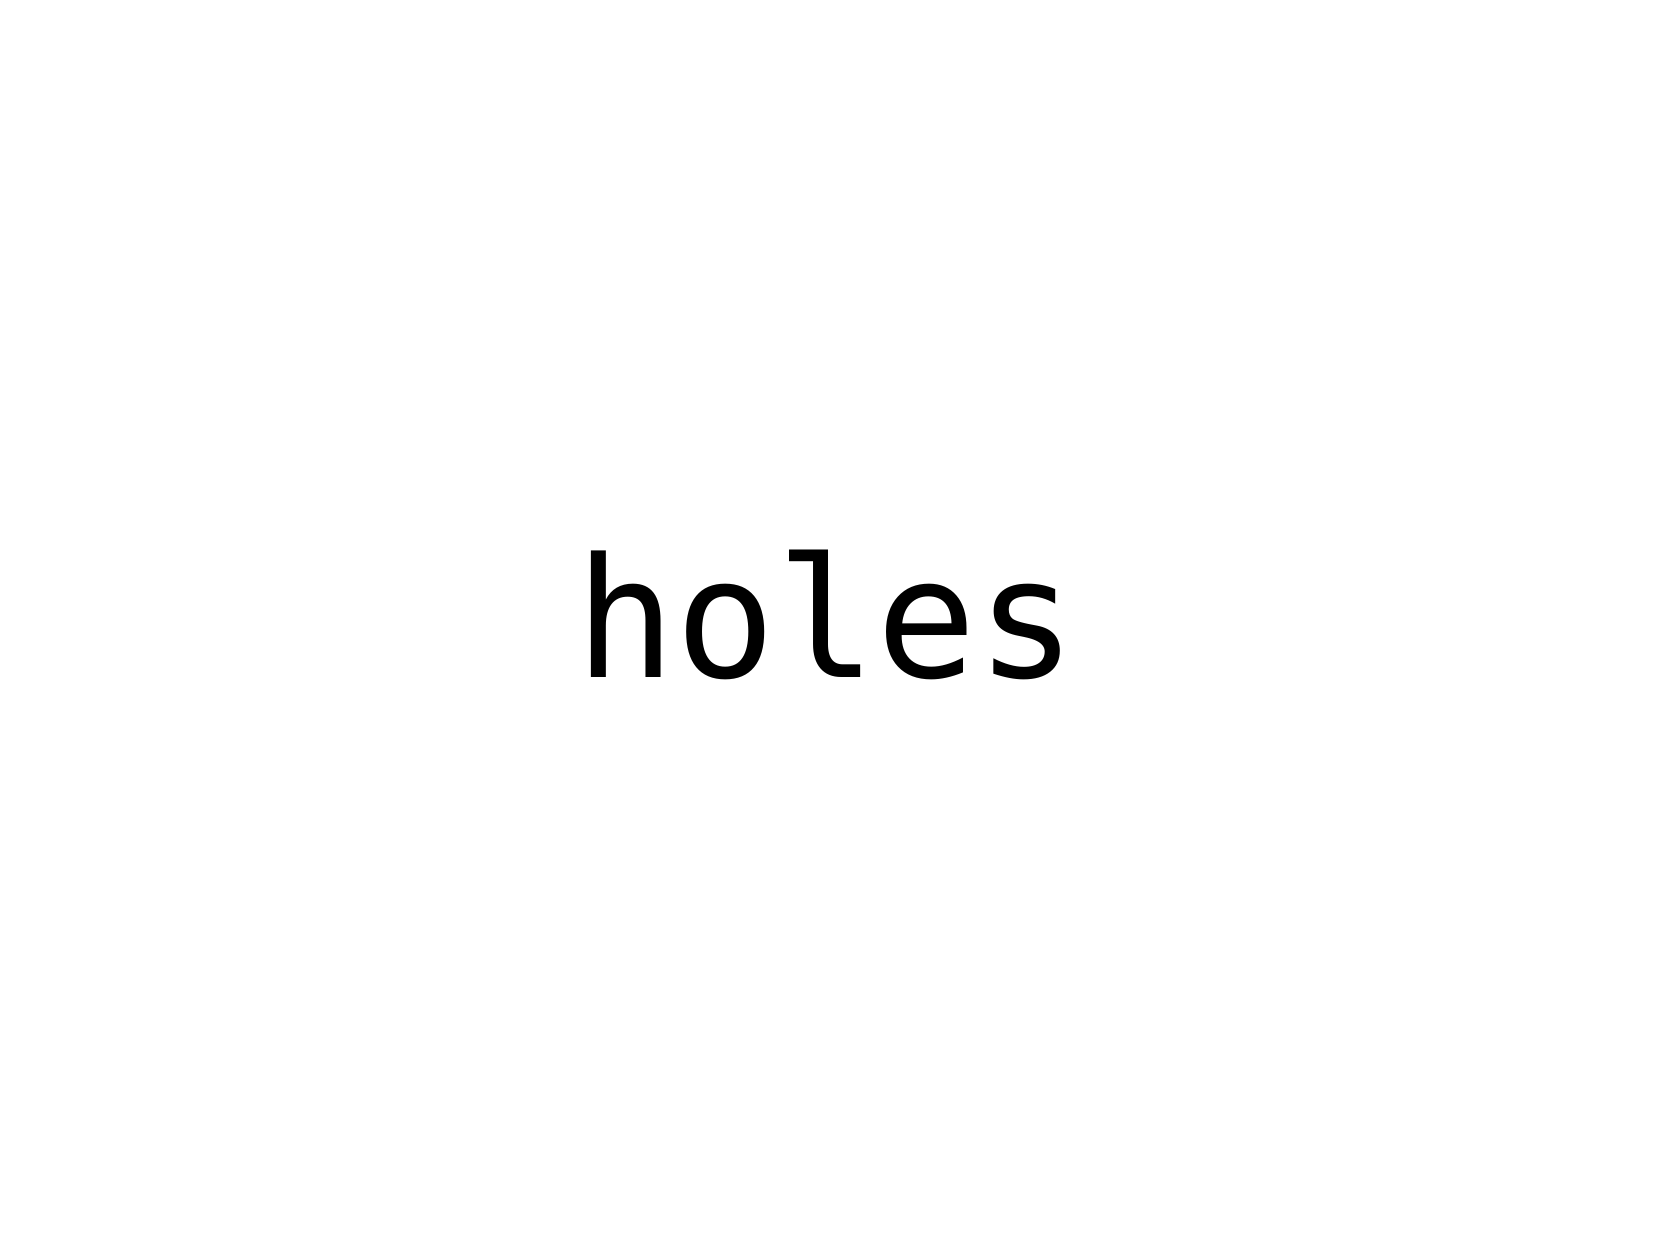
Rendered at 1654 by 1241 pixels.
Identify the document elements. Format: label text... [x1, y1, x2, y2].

title holes [82, 523, 1571, 718]
